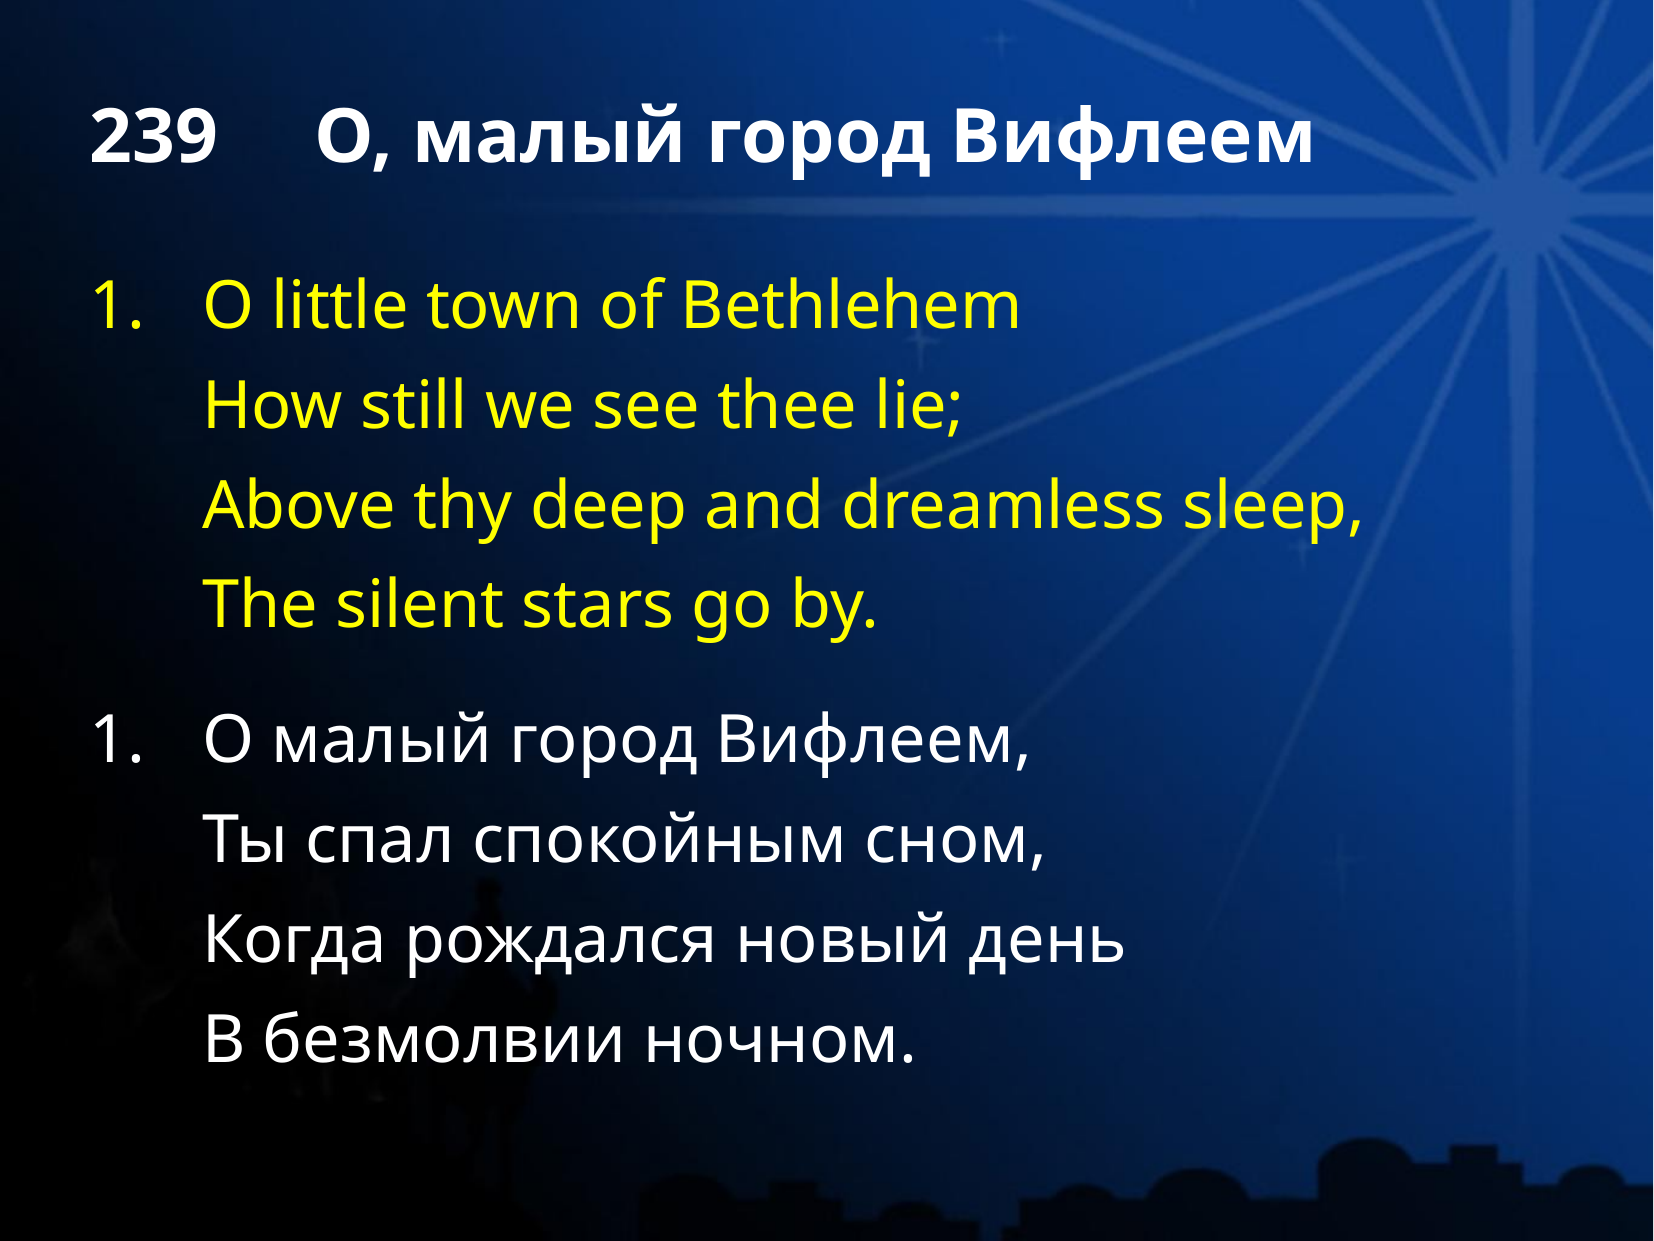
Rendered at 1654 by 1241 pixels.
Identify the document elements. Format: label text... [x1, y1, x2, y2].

text_box 239 О, малый город Вифлеем [75, 75, 1576, 188]
text_box 1. O little town of Bethlehem How still we see thee lie; Above thy deep and dreamless sleep, The silent stars go by. [75, 188, 1576, 638]
picture [0, 0, 1654, 1241]
text_box 1. О малый город Вифлеем, Ты спал спокойным сном, Когда рождался новый день В безмолвии ночном. [75, 675, 1576, 1163]
